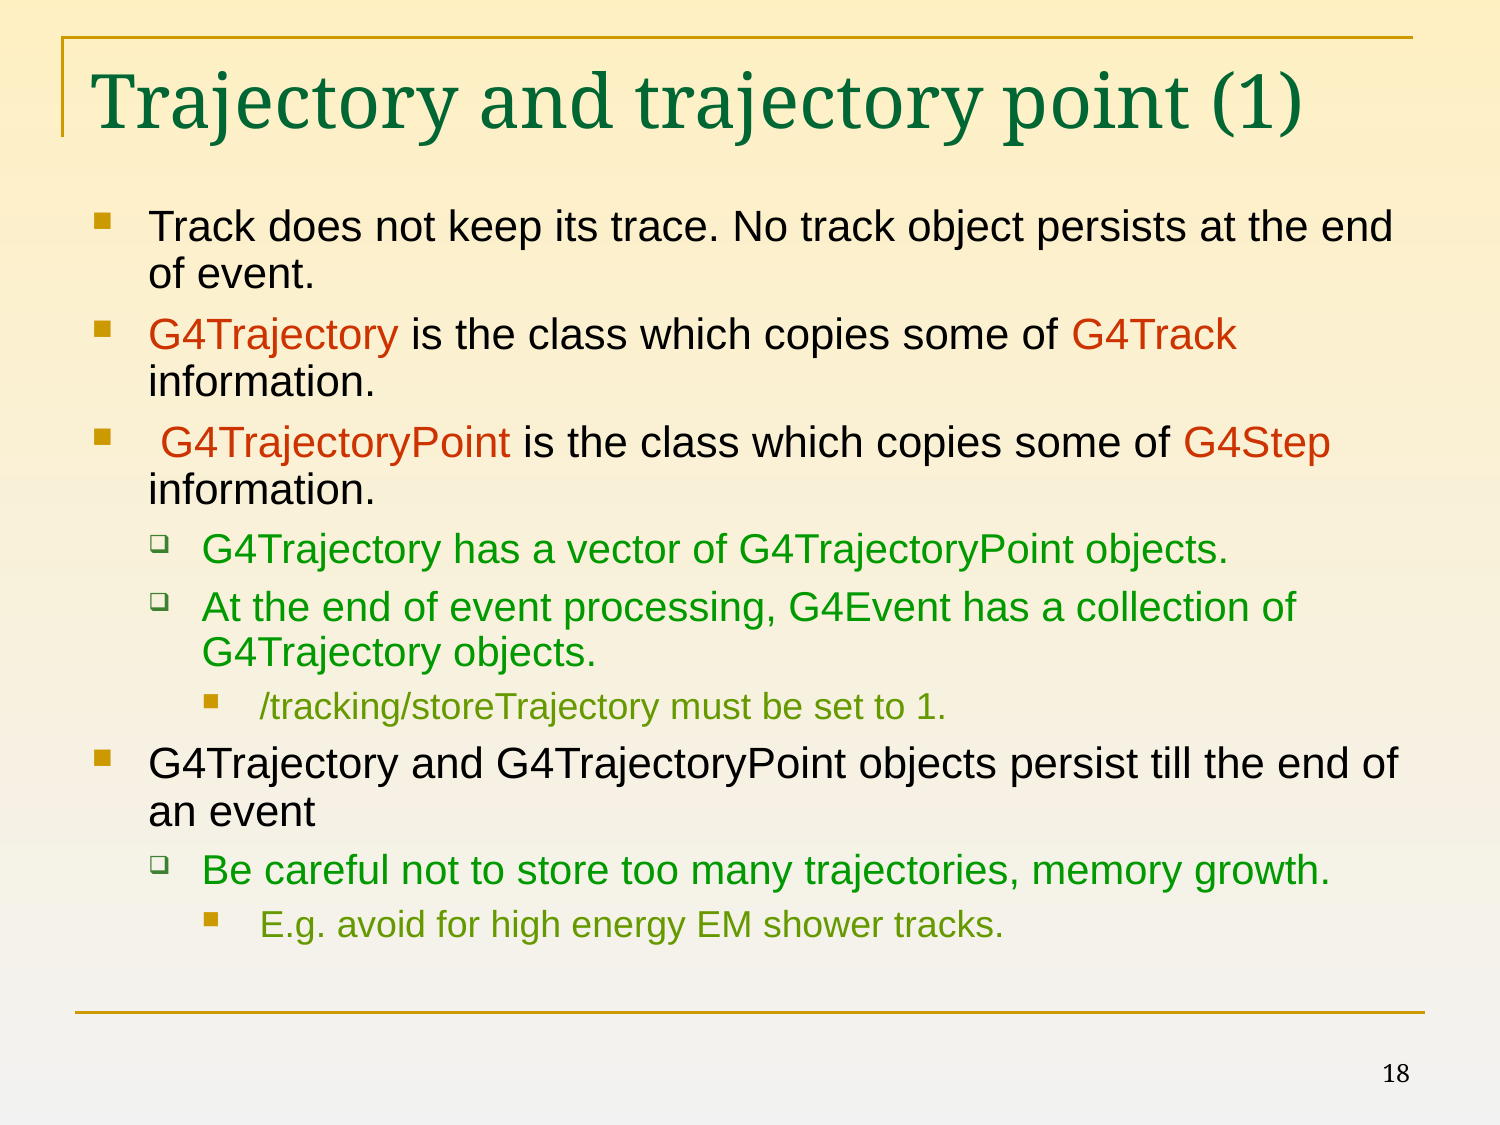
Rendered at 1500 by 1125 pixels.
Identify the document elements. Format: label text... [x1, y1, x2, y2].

list Track does not keep its trace. No track object persists at the end of event. G4Trajectory is the class which copies some of G4Track information. G4TrajectoryPoint is the class which copies some of G4Step information. G4Trajectory has a vector of G4TrajectoryPoint objects. At the end of event processing, G4Event has a collection of G4Trajectory objects. /tracking/storeTrajectory must be set to 1. G4Trajectory and G4TrajectoryPoint objects persist till the end of an event Be careful not to store too many trajectories, memory growth. E.g. avoid for high energy EM shower tracks. [76, 196, 1427, 1011]
text_box <number> [1074, 1024, 1426, 1100]
title Trajectory and trajectory point (1) [75, 45, 1426, 233]
